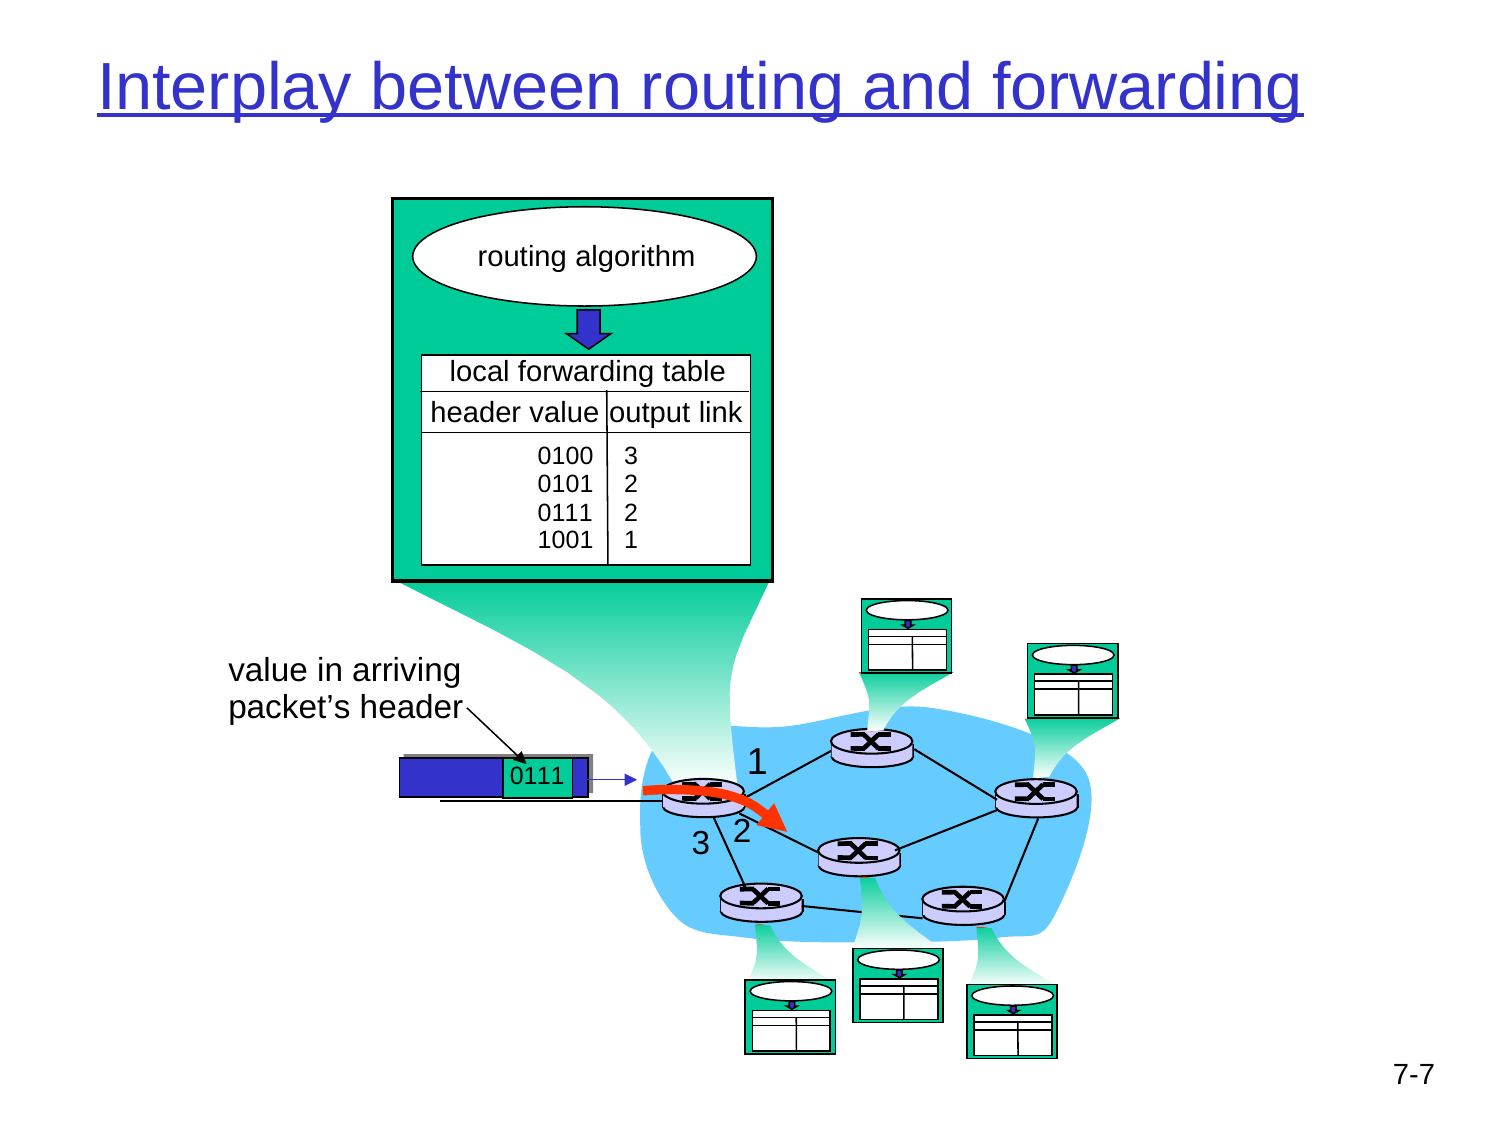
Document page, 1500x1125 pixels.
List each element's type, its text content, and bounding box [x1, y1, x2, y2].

text_box 0100 0101 0111 1001 [522, 434, 609, 563]
text_box header value [415, 388, 590, 437]
text_box [1033, 646, 1113, 680]
text_box [869, 637, 911, 644]
text_box local forwarding table [434, 347, 742, 388]
text_box [418, 592, 1116, 1023]
text_box [914, 637, 946, 644]
text_box [734, 791, 753, 795]
text_box output link [590, 388, 762, 437]
text_box [1035, 682, 1077, 688]
text_box [861, 598, 952, 627]
text_box Interplay between routing and forwarding [82, 41, 1319, 132]
text_box [1080, 690, 1112, 715]
text_box 1 [732, 733, 783, 791]
text_box output link [590, 392, 606, 432]
text_box [1080, 682, 1112, 688]
text_box [1019, 1023, 1052, 1029]
text_box [798, 1026, 830, 1051]
text_box 3 [676, 816, 726, 870]
text_box [581, 754, 594, 779]
text_box 0111 [495, 754, 581, 798]
text_box [974, 1023, 1017, 1029]
text_box [914, 645, 946, 670]
text_box [860, 995, 903, 1019]
text_box [860, 987, 903, 993]
text_box [869, 645, 911, 670]
text_box [581, 780, 594, 798]
text_box 3 2 2 1 [609, 434, 654, 563]
text_box [392, 198, 773, 584]
text_box [399, 754, 495, 798]
text_box [798, 1018, 830, 1025]
text_box 2 [718, 804, 767, 858]
text_box value in arriving packet’s header [213, 643, 479, 734]
text_box [859, 951, 938, 985]
text_box [753, 1018, 795, 1025]
text_box [869, 630, 946, 636]
text_box [905, 995, 938, 1019]
text_box [974, 1031, 1017, 1055]
text_box [905, 987, 938, 993]
text_box [753, 1026, 795, 1051]
text_box [1019, 1031, 1052, 1055]
text_box [1035, 690, 1077, 715]
text_box routing algorithm [433, 232, 740, 281]
text_box [753, 1011, 830, 1017]
